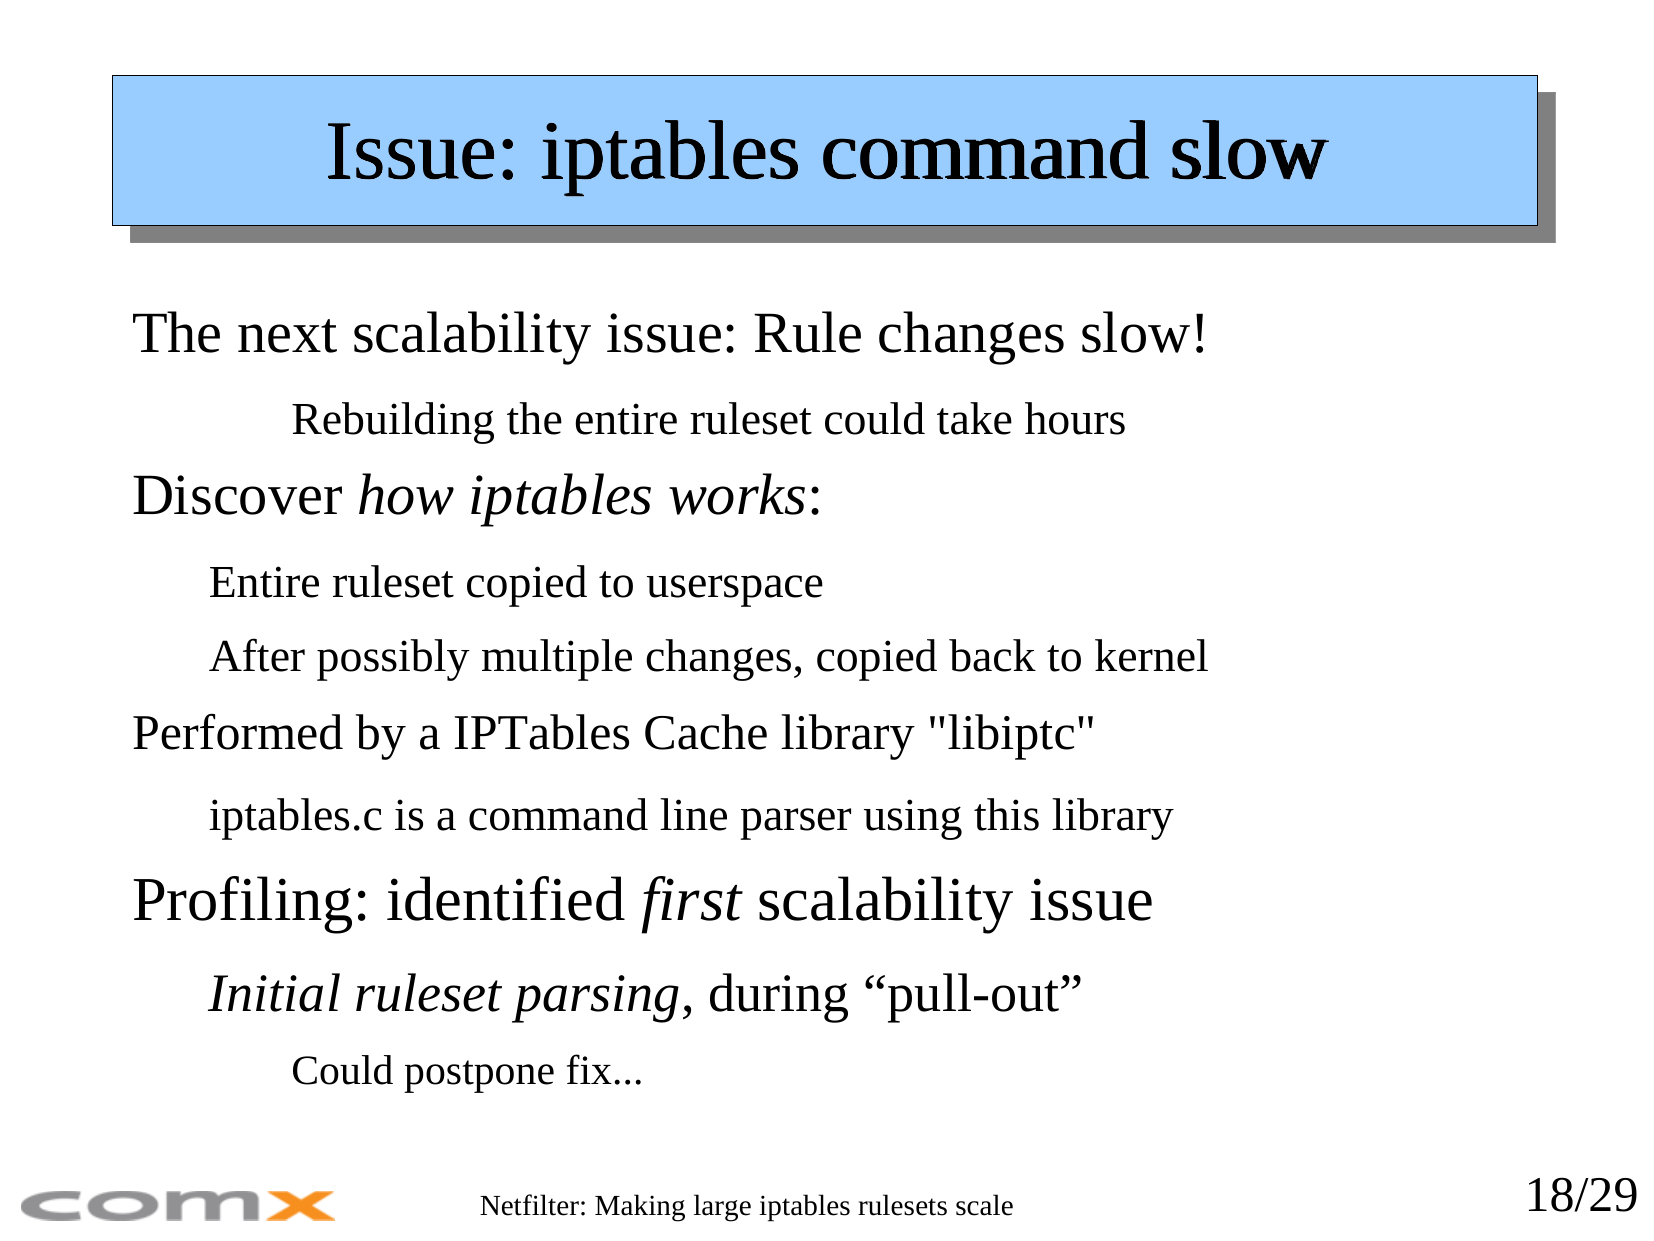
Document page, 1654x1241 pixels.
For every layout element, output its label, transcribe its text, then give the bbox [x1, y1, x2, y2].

title Issue: iptables command slow [116, 90, 1538, 211]
picture [21, 1191, 335, 1221]
list The next scalability issue: Rule changes slow! Rebuilding the entire ruleset could take hours Discover how iptables works: Entire ruleset copied to userspace After possibly multiple changes, copied back to kernel Performed by a IPTables Cache library "libiptc" iptables.c is a command line parser using this library Profiling: identified first scalability issue Initial ruleset parsing, during “pull-out” Could postpone fix... [114, 300, 1576, 1122]
